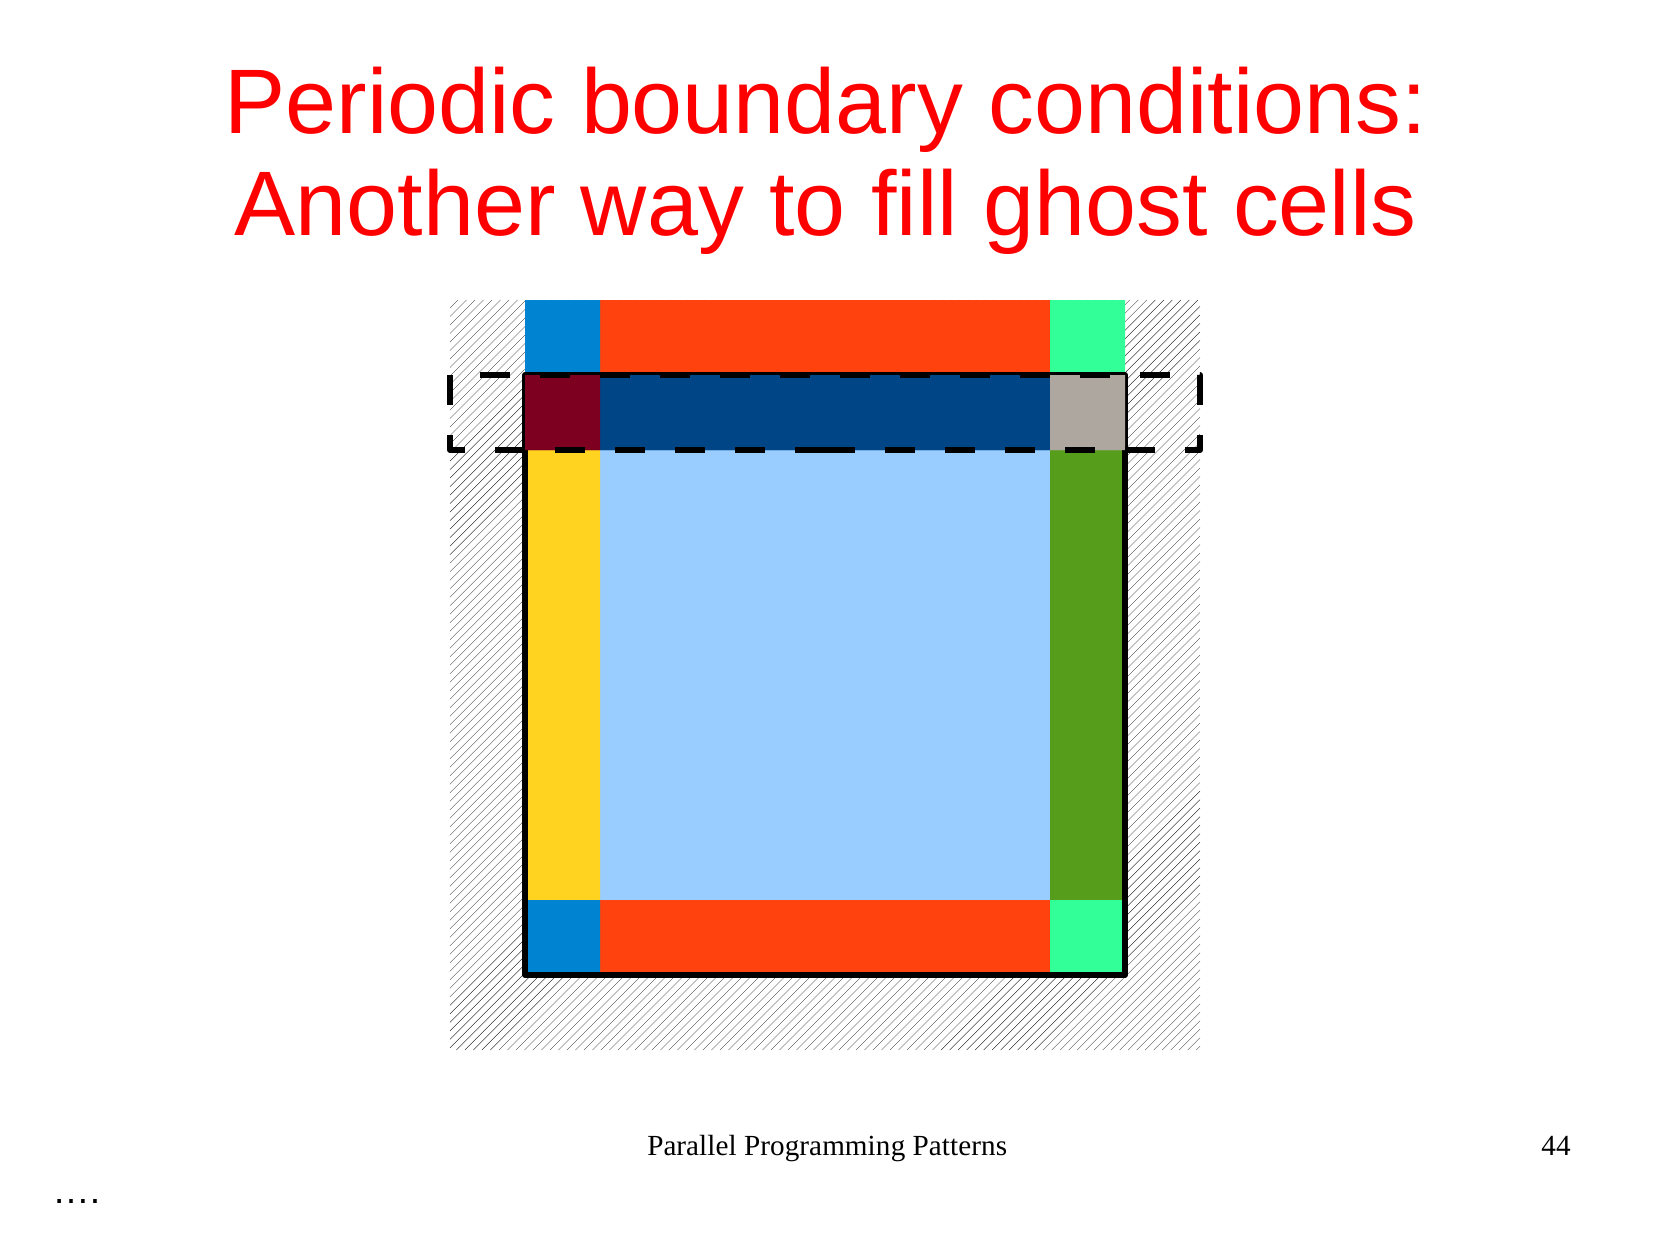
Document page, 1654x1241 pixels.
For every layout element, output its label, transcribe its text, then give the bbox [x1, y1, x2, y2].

title Periodic boundary conditions: Another way to fill ghost cells [82, 49, 1571, 257]
text_box [450, 300, 1201, 1051]
text_box …. [37, 1162, 151, 1220]
